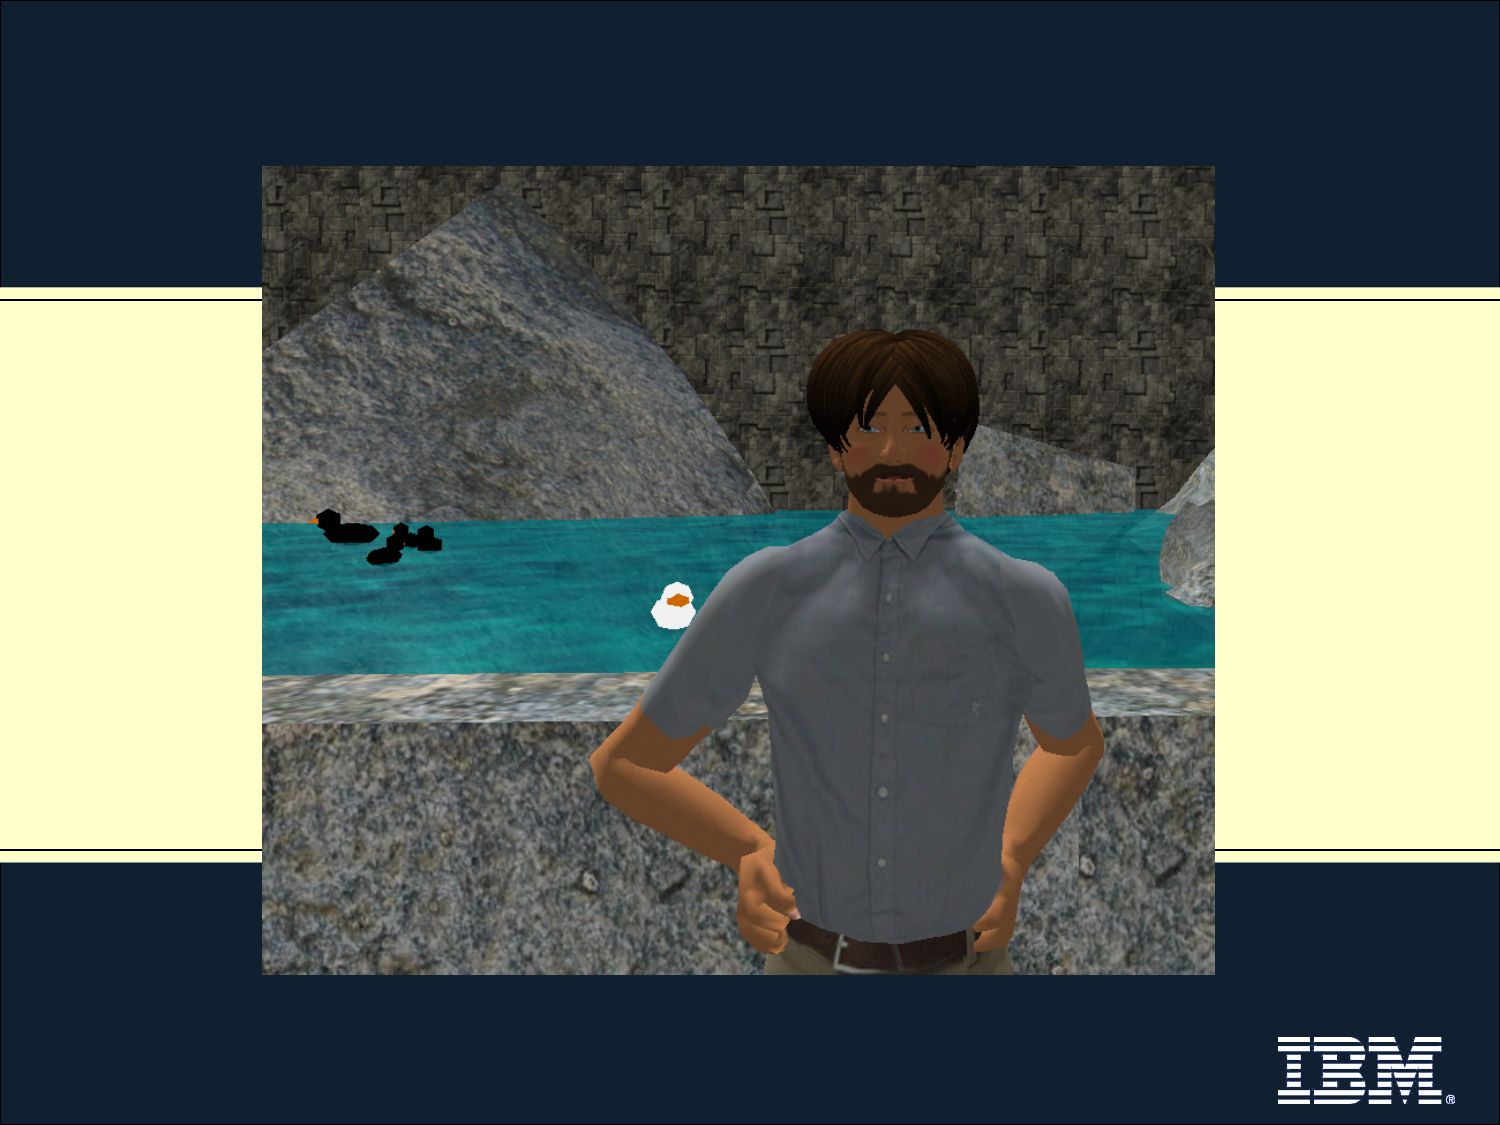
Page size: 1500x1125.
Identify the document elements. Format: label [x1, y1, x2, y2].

text_box [1215, 851, 1500, 863]
picture [262, 166, 1215, 976]
picture [1278, 1037, 1484, 1104]
text_box [0, 287, 262, 299]
text_box [1215, 301, 1500, 849]
text_box [1215, 287, 1500, 299]
text_box [0, 301, 262, 849]
text_box [0, 851, 262, 863]
